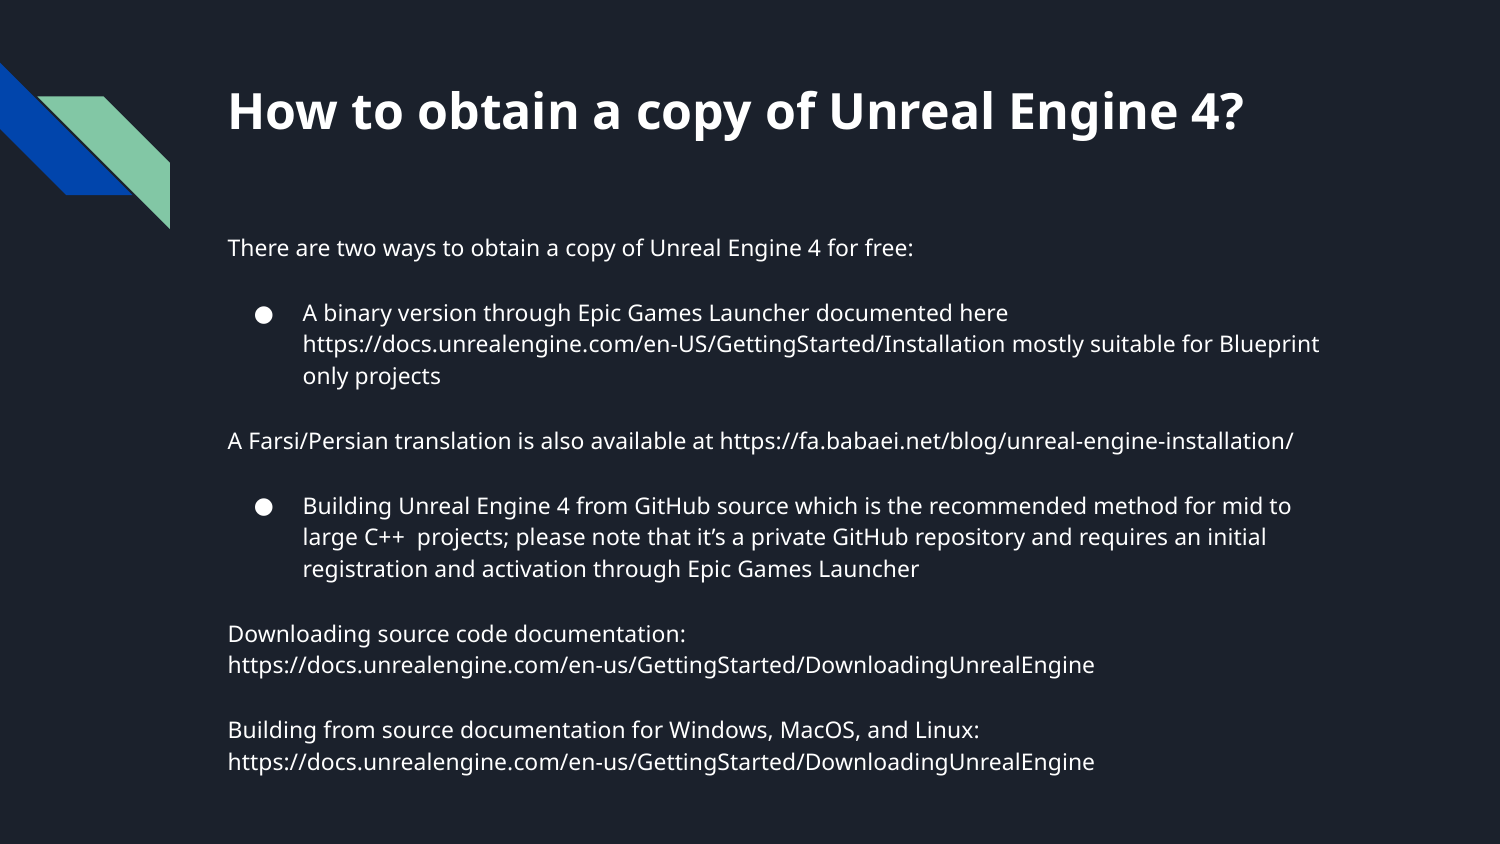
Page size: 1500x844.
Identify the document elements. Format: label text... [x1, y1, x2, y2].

text_box There are two ways to obtain a copy of Unreal Engine 4 for free: A binary version through Epic Games Launcher documented here https://docs.unrealengine.com/en-US/GettingStarted/Installation mostly suitable for Blueprint only projects A Farsi/Persian translation is also available at https://fa.babaei.net/blog/unreal-engine-installation/ Building Unreal Engine 4 from GitHub source which is the recommended method for mid to large C++ projects; please note that it’s a private GitHub repository and requires an initial registration and activation through Epic Games Launcher Downloading source code documentation: https://docs.unrealengine.com/en-us/GettingStarted/DownloadingUnrealEngine Building from source documentation for Windows, MacOS, and Linux: https://docs.unrealengine.com/en-us/GettingStarted/DownloadingUnrealEngine [212, 214, 1368, 735]
text_box How to obtain a copy of Unreal Engine 4? [212, 64, 1368, 214]
